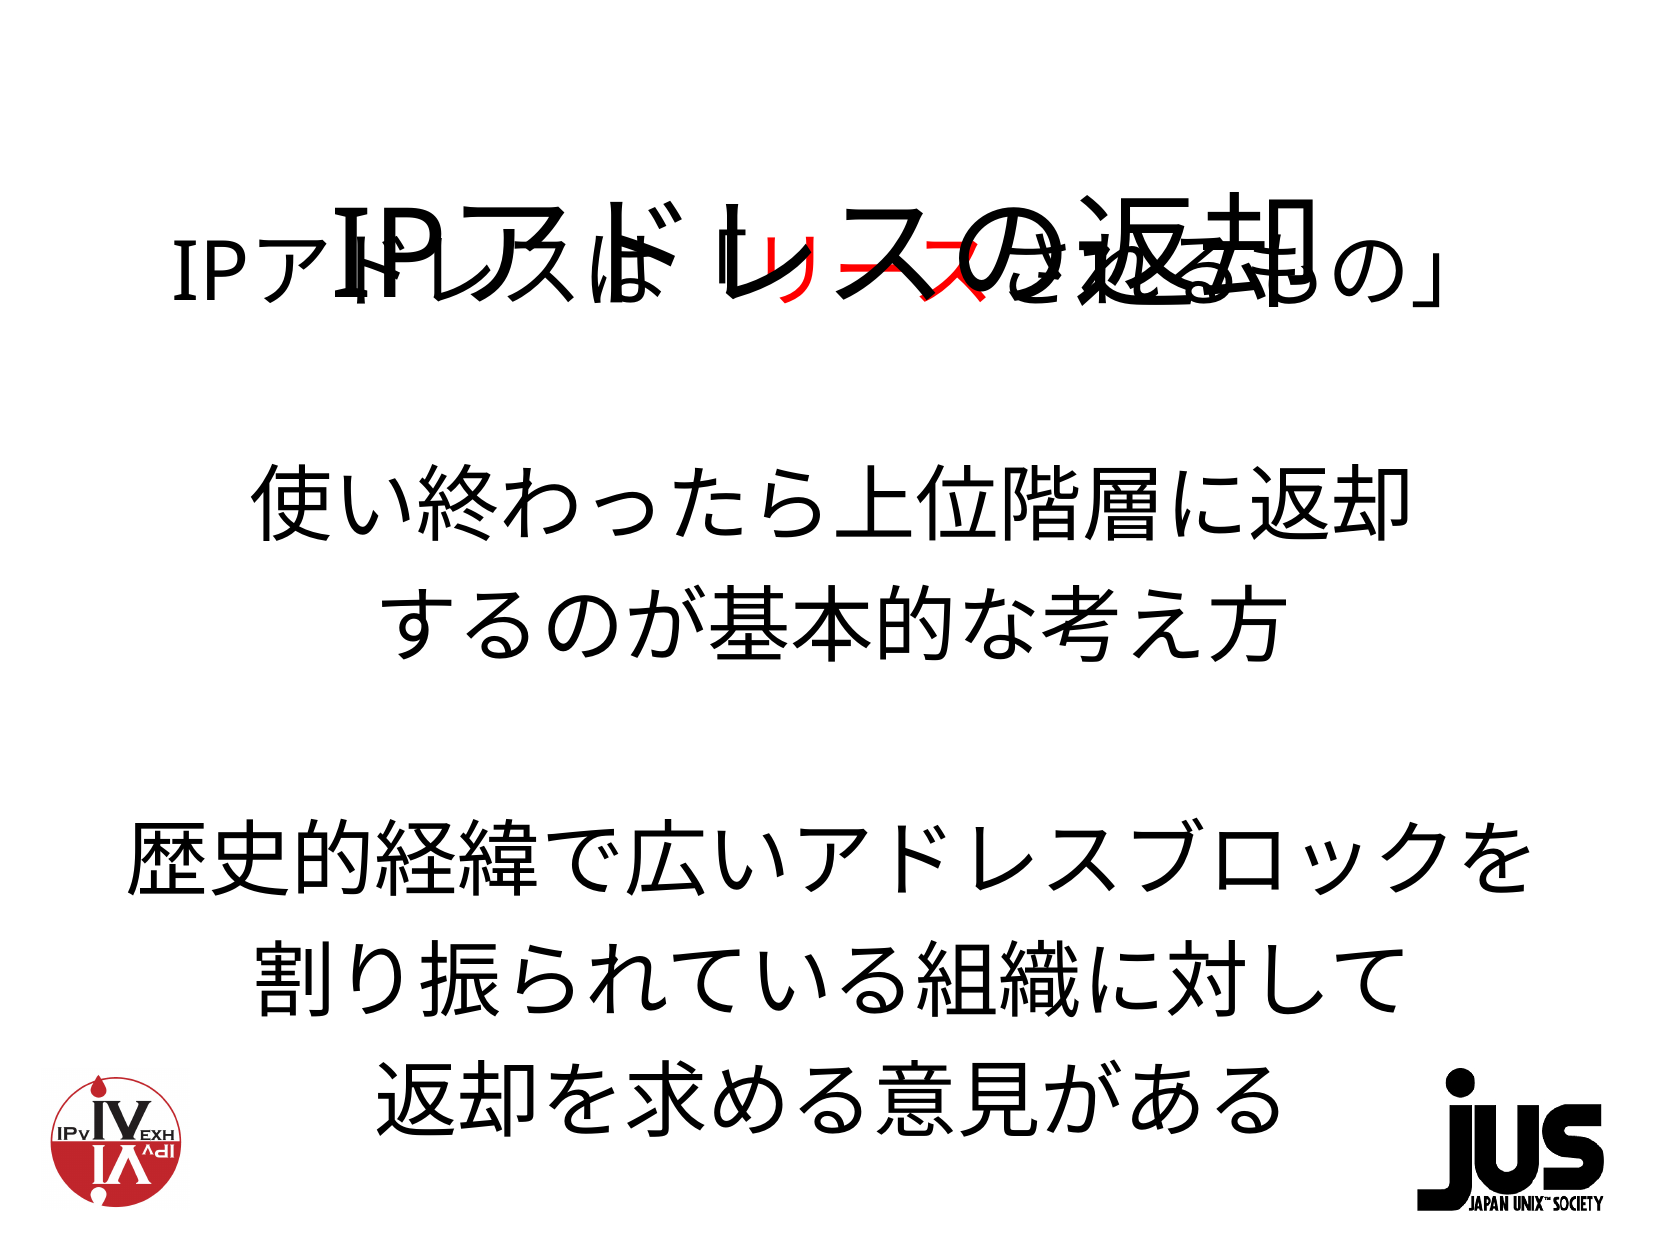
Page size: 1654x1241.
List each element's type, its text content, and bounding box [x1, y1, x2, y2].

subtitle IPアドレスは「リースされるもの」 使い終わったら上位階層に返却 するのが基本的な考え方 歴史的経緯で広いアドレスブロックを 割り振られている組織に対して 返却を求める意見がある [88, 295, 1577, 1063]
title IPアドレスの返却 [82, 56, 1571, 250]
picture [41, 1068, 190, 1210]
picture [1417, 1068, 1604, 1211]
